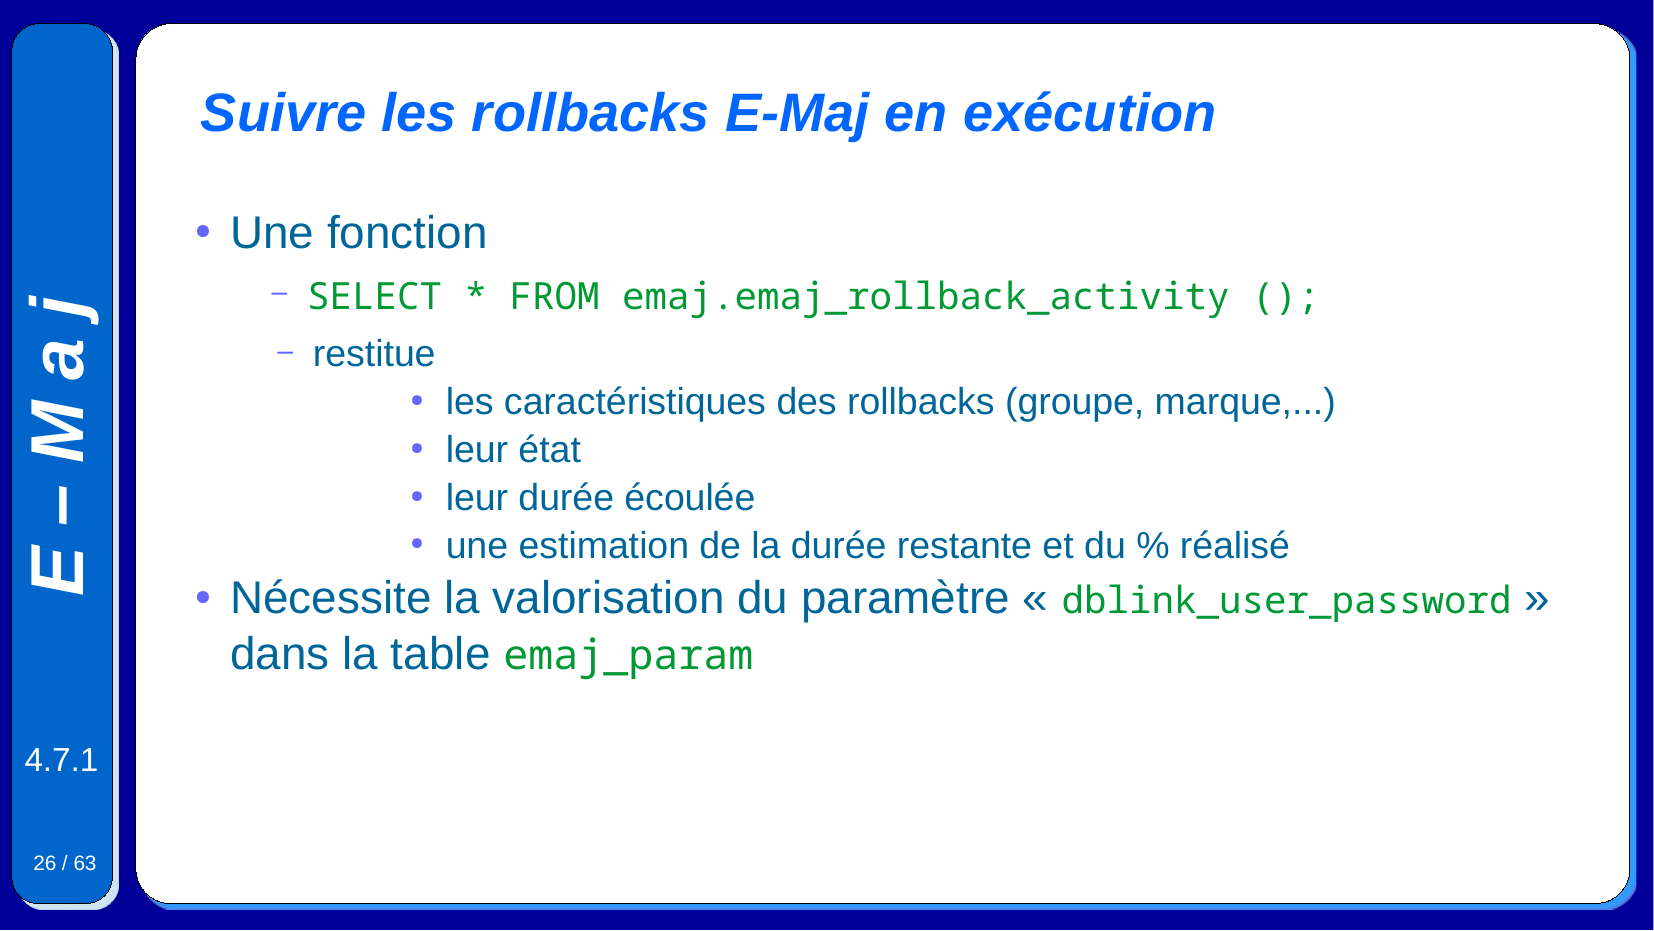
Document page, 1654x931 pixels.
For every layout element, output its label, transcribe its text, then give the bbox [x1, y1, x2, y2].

list Une fonction SELECT * FROM emaj.emaj_rollback_activity (); restitue les caractéristiques des rollbacks (groupe, marque,...) leur état leur durée écoulée une estimation de la durée restante et du % réalisé Nécessite la valorisation du paramètre « dblink_user_password » dans la table emaj_param [177, 206, 1587, 827]
title Suivre les rollbacks E-Maj en exécution [200, 34, 1575, 191]
